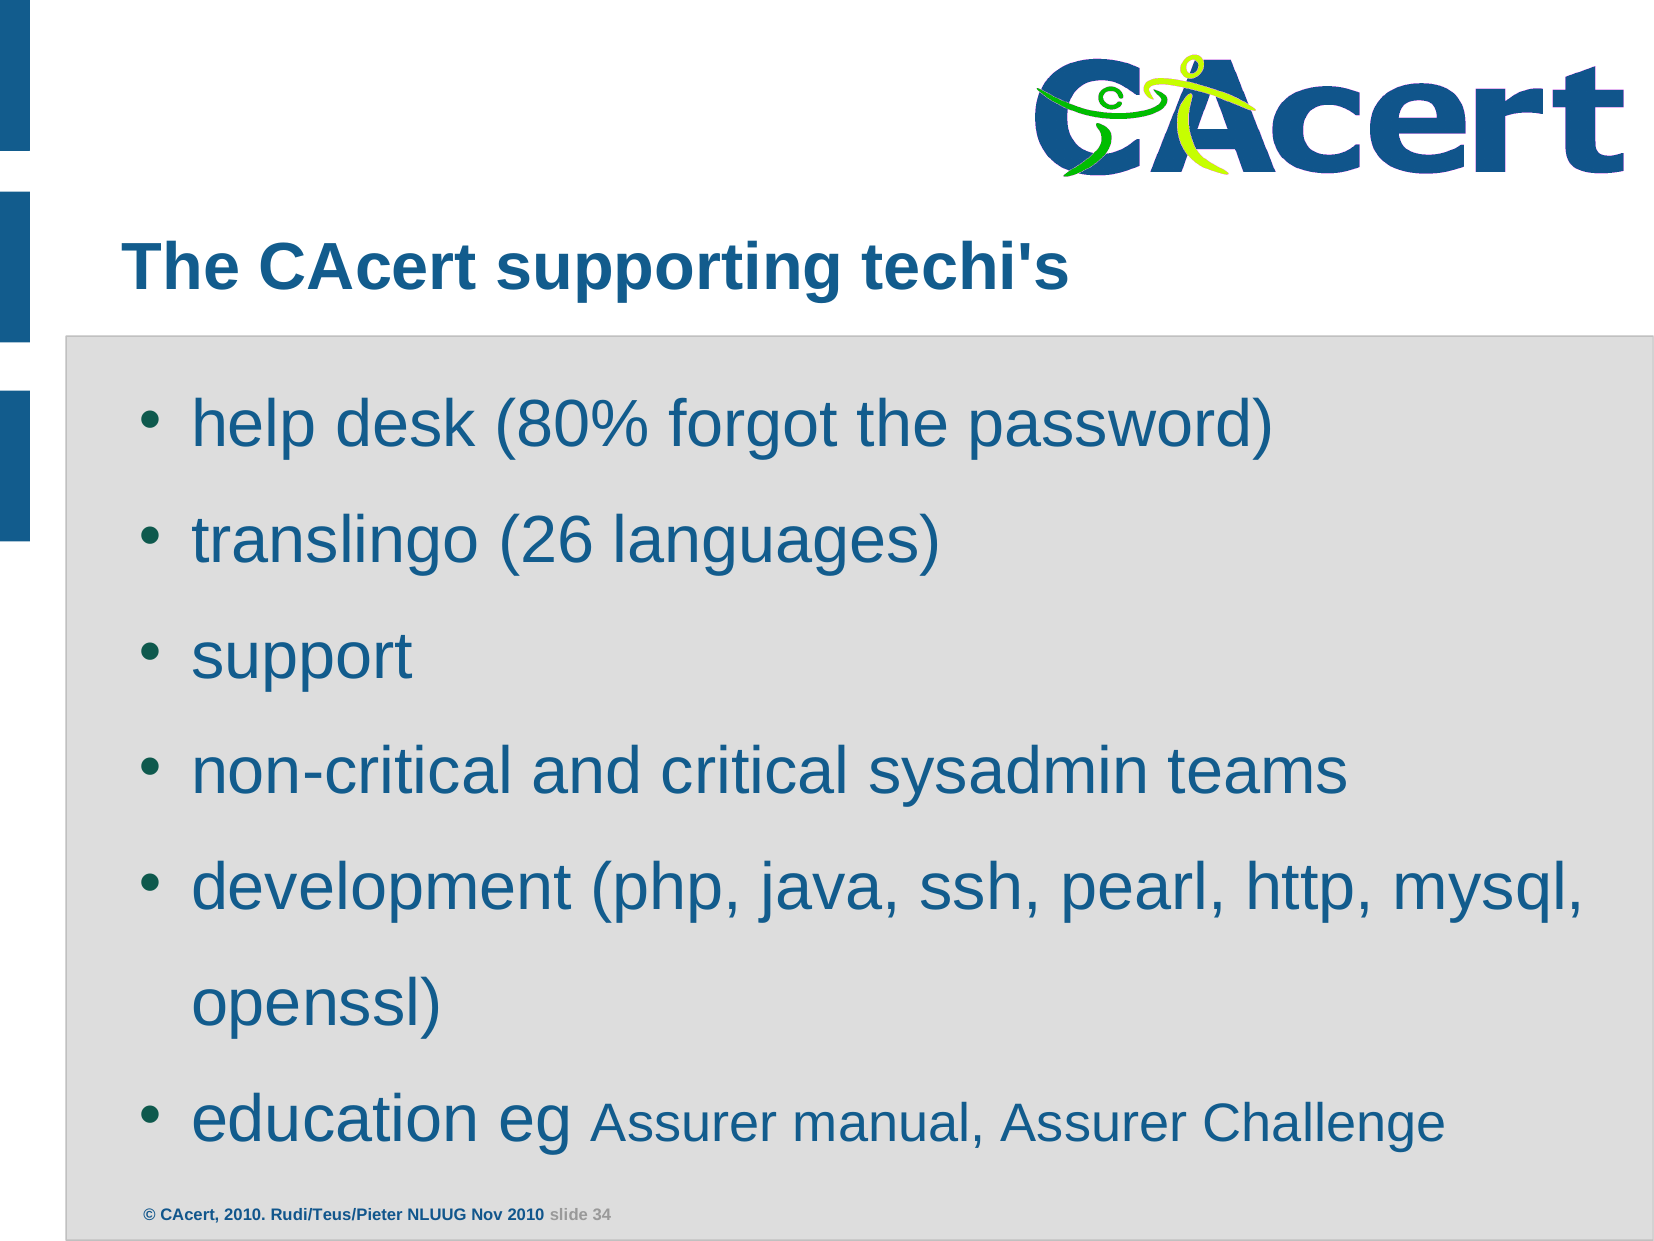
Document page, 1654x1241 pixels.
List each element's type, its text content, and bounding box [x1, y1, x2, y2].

list help desk (80% forgot the password) translingo (26 languages) support non-critical and critical sysadmin teams development (php, java, ssh, pearl, http, mysql, openssl) education eg Assurer manual, Assurer Challenge [121, 344, 1594, 1238]
picture [1033, 53, 1625, 178]
title The CAcert supporting techi's [121, 177, 1533, 315]
